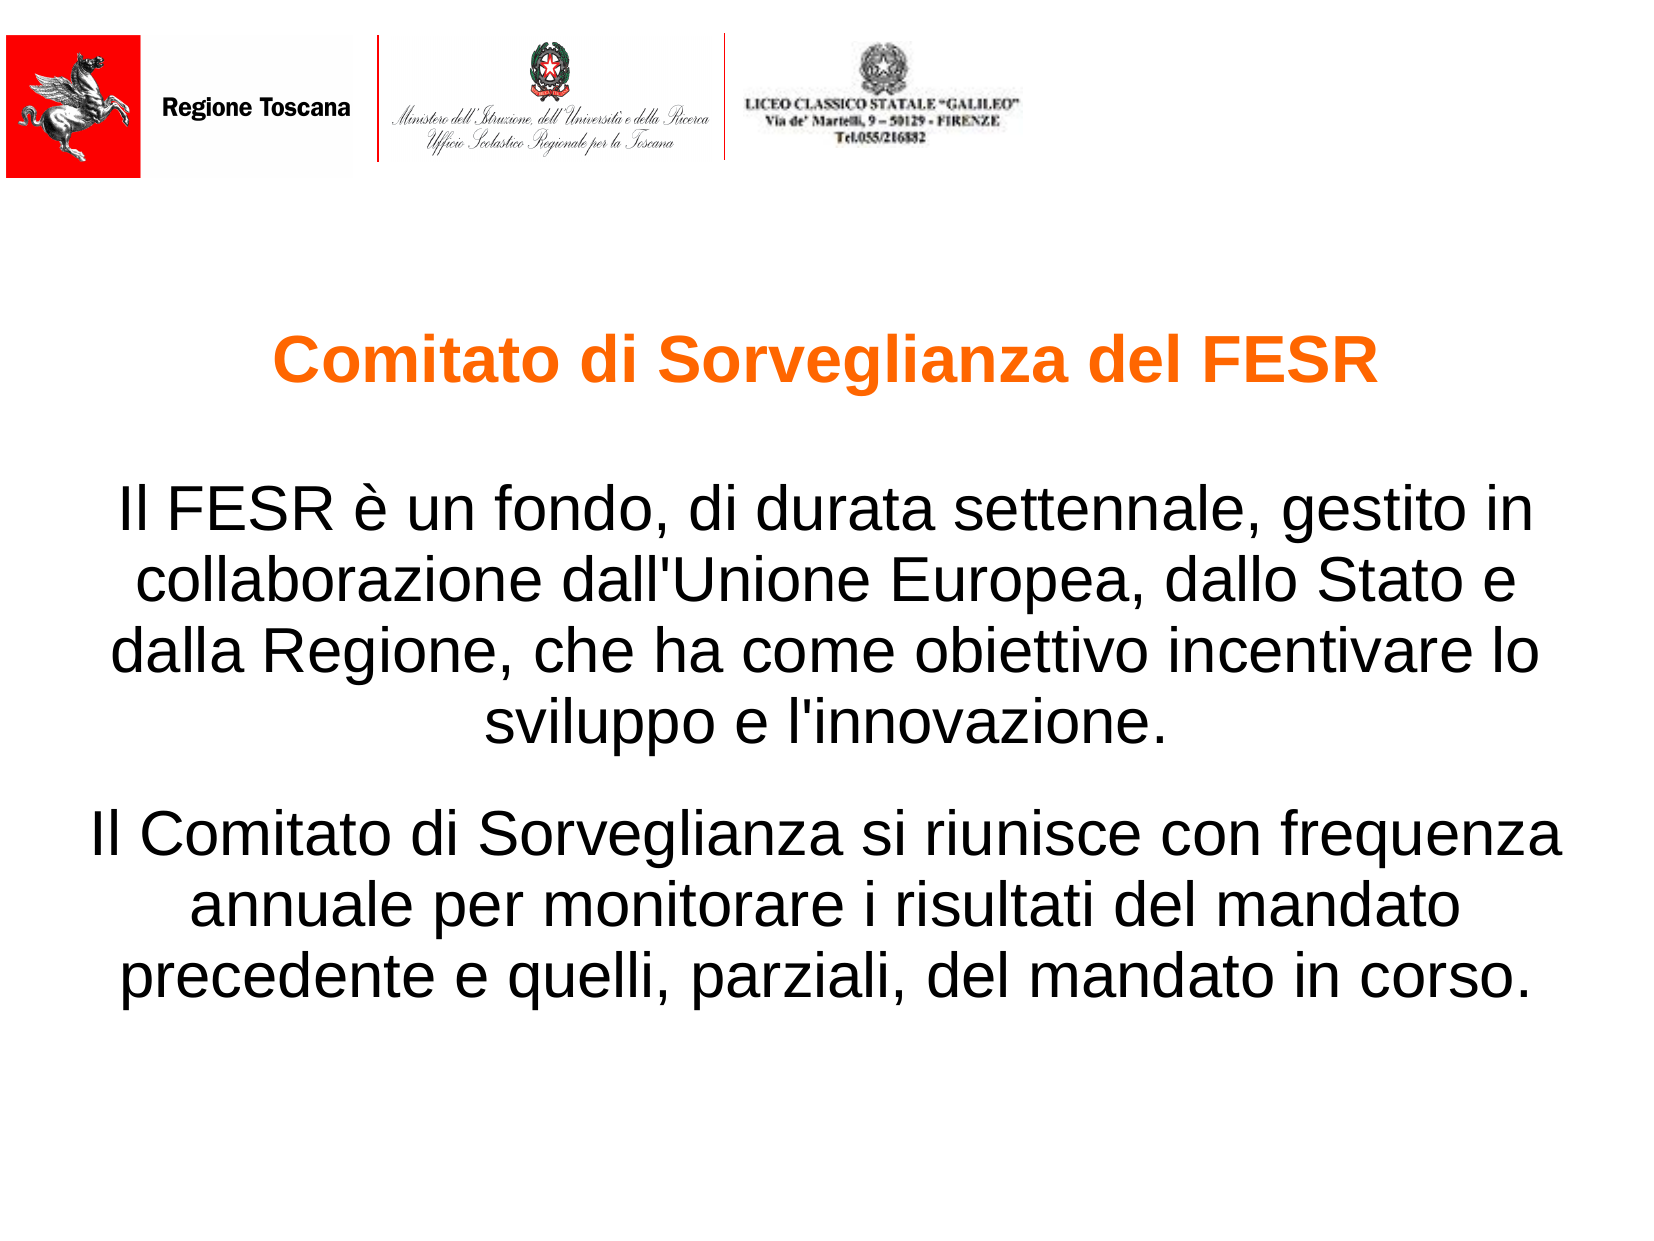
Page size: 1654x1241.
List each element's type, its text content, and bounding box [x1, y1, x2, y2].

subtitle Comitato di Sorveglianza del FESR Il FESR è un fondo, di durata settennale, gestito in collaborazione dall'Unione Europea, dallo Stato e dalla Regione, che ha come obiettivo incentivare lo sviluppo e l'innovazione. Il Comitato di Sorveglianza si riunisce con frequenza annuale per monitorare i risultati del mandato precedente e quelli, parziali, del mandato in corso. [82, 224, 1571, 1109]
picture [6, 35, 353, 178]
picture [389, 36, 712, 162]
picture [743, 41, 1023, 148]
